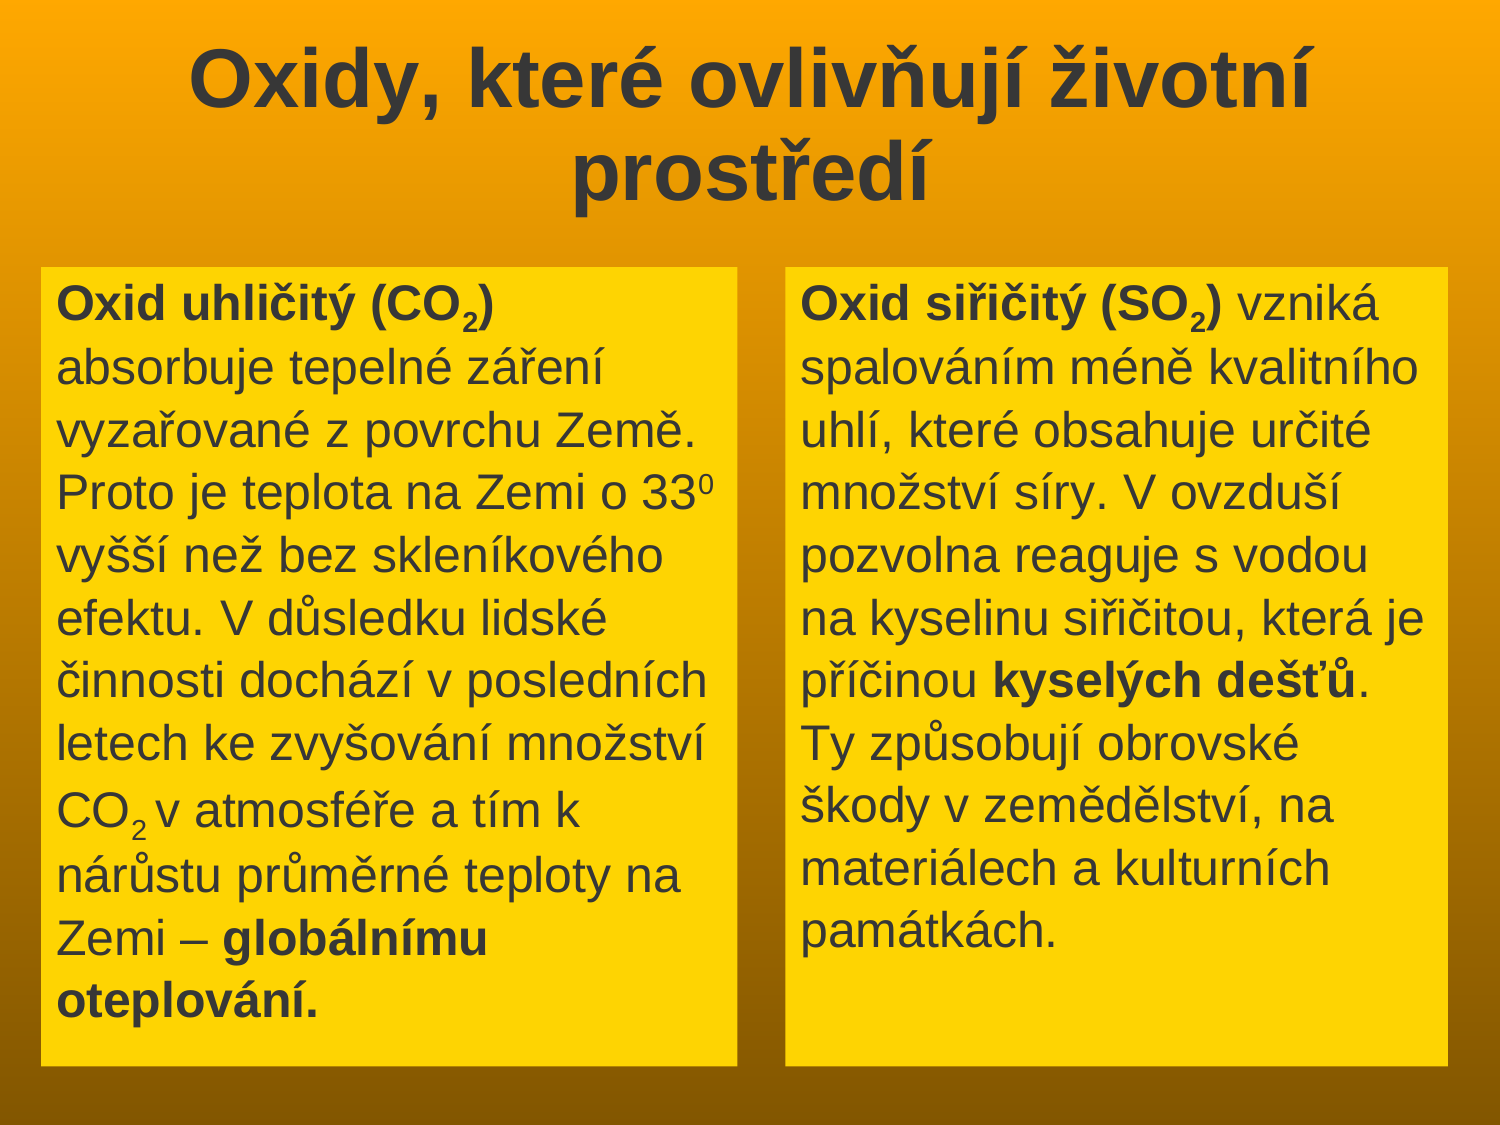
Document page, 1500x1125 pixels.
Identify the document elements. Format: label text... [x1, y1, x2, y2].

list Oxid uhličitý (CO2) absorbuje tepelné záření vyzařované z povrchu Země. Proto je teplota na Zemi o 330 vyšší než bez skleníkového efektu. V důsledku lidské činnosti dochází v posledních letech ke zvyšování množství CO2 v atmosféře a tím k nárůstu průměrné teploty na Zemi – globálnímu oteplování. [41, 267, 738, 1067]
list Oxid siřičitý (SO2) vzniká spalováním méně kvalitního uhlí, které obsahuje určité množství síry. V ovzduší pozvolna reaguje s vodou na kyselinu siřičitou, která je příčinou kyselých dešťů. Ty způsobují obrovské škody v zemědělství, na materiálech a kulturních památkách. [785, 267, 1448, 1067]
title Oxidy, které ovlivňují životní prostředí [76, 24, 1425, 226]
